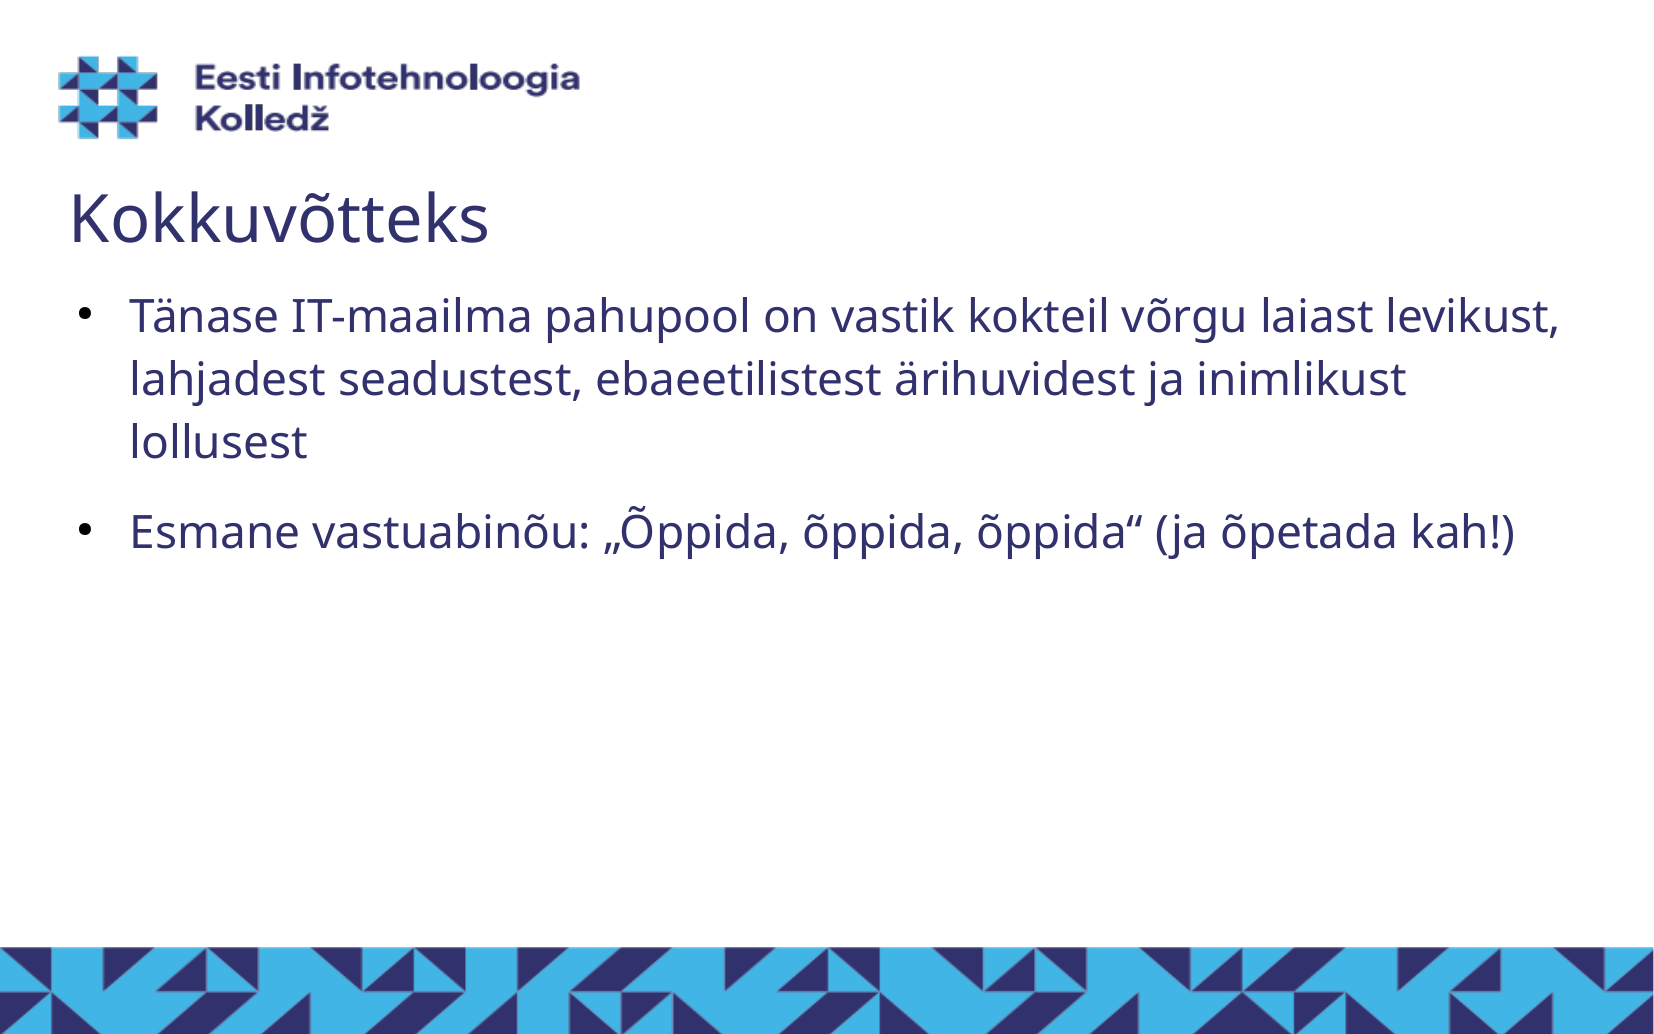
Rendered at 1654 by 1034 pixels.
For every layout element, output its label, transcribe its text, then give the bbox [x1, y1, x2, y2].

list Tänase IT-maailma pahupool on vastik kokteil võrgu laiast levikust, lahjadest seadustest, ebaeetilistest ärihuvidest ja inimlikust lollusest Esmane vastuabinõu: „Õppida, õppida, õppida“ (ja õpetada kah!) [59, 283, 1595, 936]
title Kokkuvõtteks [68, 147, 1536, 283]
